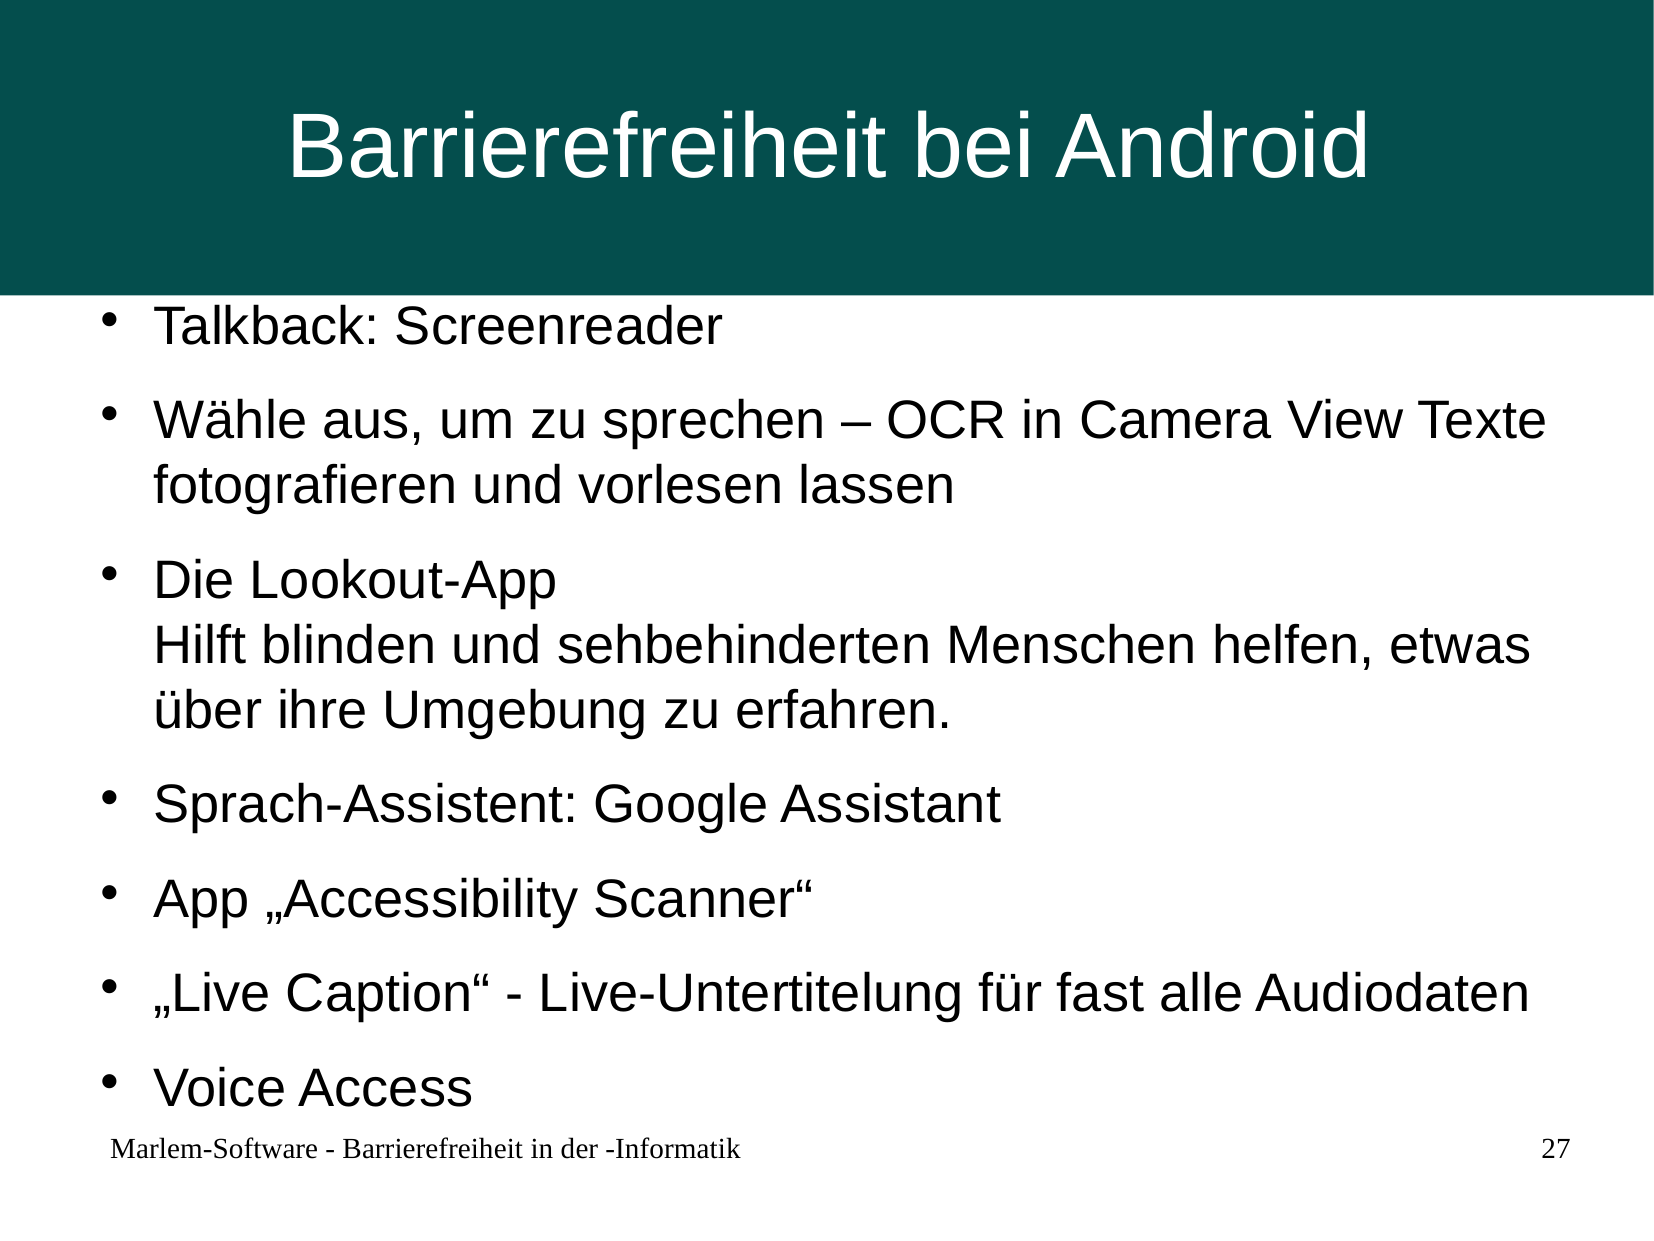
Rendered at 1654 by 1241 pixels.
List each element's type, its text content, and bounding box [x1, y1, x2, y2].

list Talkback: Screenreader Wähle aus, um zu sprechen – OCR in Camera View Texte fotografieren und vorlesen lassen Die Lookout-App Hilft blinden und sehbehinderten Menschen helfen, etwas über ihre Umgebung zu erfahren. Sprach-Assistent: Google Assistant App „Accessibility Scanner“ „Live Caption“ - Live-Untertitelung für fast alle Audiodaten Voice Access [82, 290, 1571, 1089]
title Barrierefreiheit bei Android [0, 0, 1654, 296]
